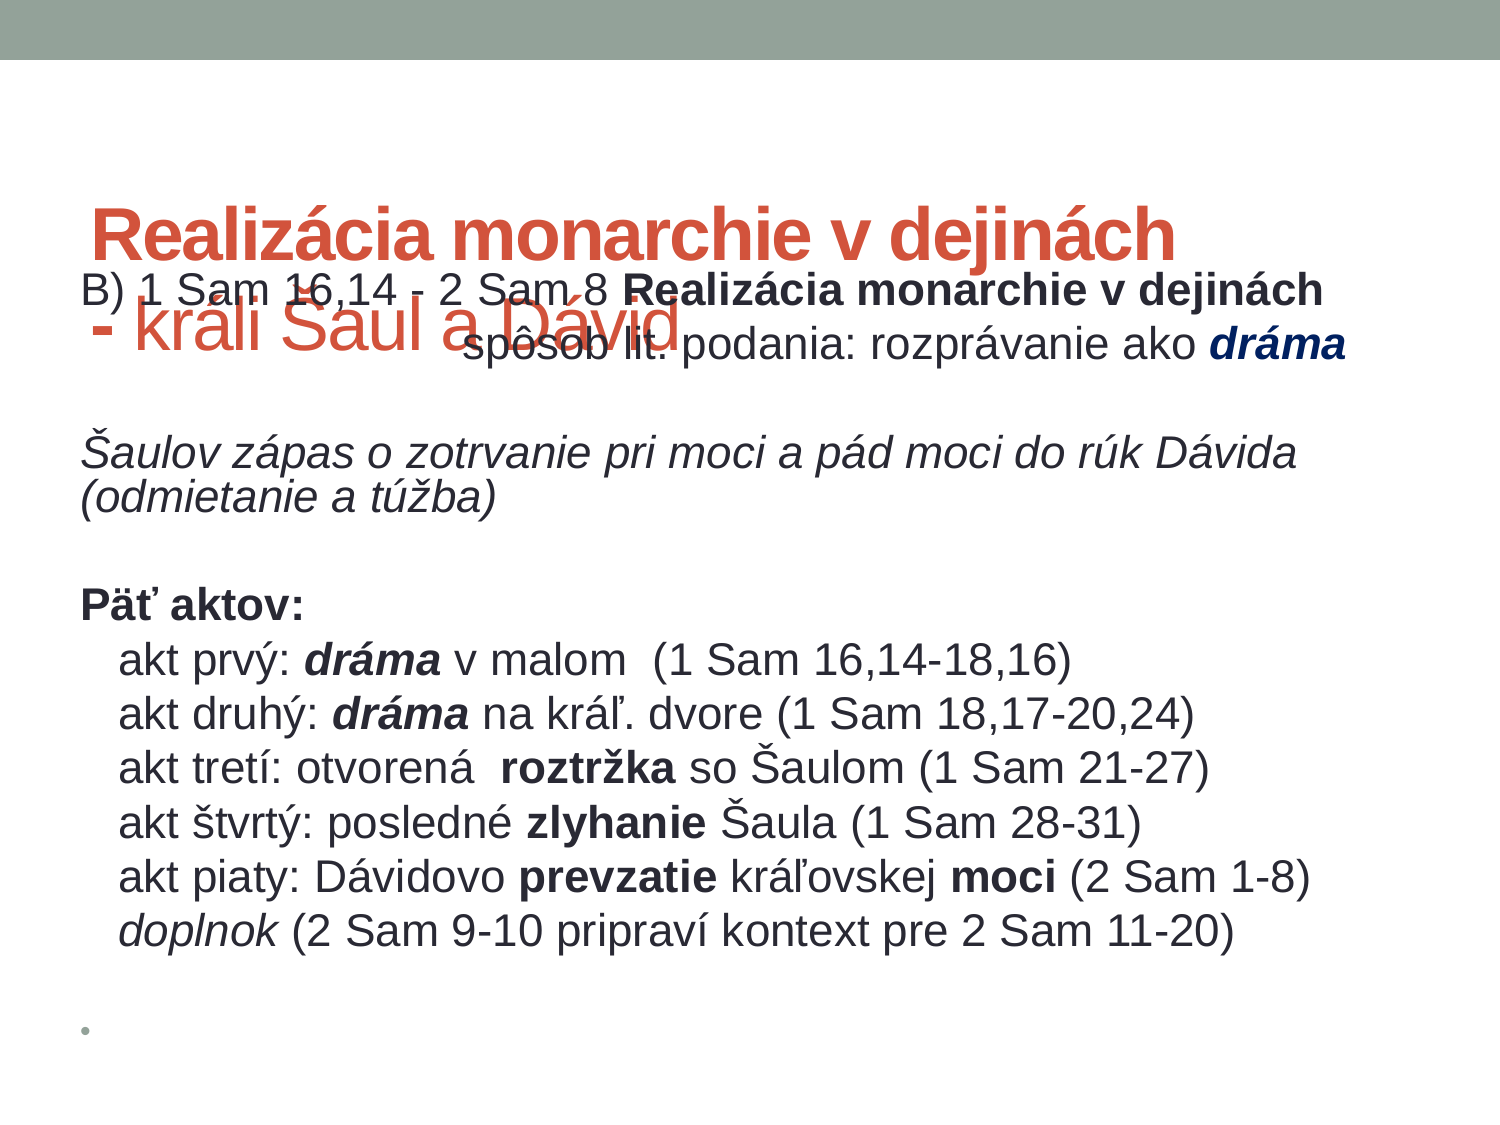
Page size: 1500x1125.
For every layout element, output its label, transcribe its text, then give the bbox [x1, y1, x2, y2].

title Realizácia monarchie v dejinách - králi Šaul a Dávid [75, 87, 1426, 251]
list B) 1 Sam 16,14 - 2 Sam 8 Realizácia monarchie v dejinách spôsob lit. podania: rozprávanie ako dráma Šaulov zápas o zotrvanie pri moci a pád moci do rúk Dávida (odmietanie a túžba) Päť aktov: akt prvý: dráma v malom (1 Sam 16,14-18,16) akt druhý: dráma na kráľ. dvore (1 Sam 18,17-20,24) akt tretí: otvorená roztržka so Šaulom (1 Sam 21-27) akt štvrtý: posledné zlyhanie Šaula (1 Sam 28-31) akt piaty: Dávidovo prevzatie kráľovskej moci (2 Sam 1-8) doplnok (2 Sam 9-10 pripraví kontext pre 2 Sam 11-20) [64, 262, 1471, 1083]
